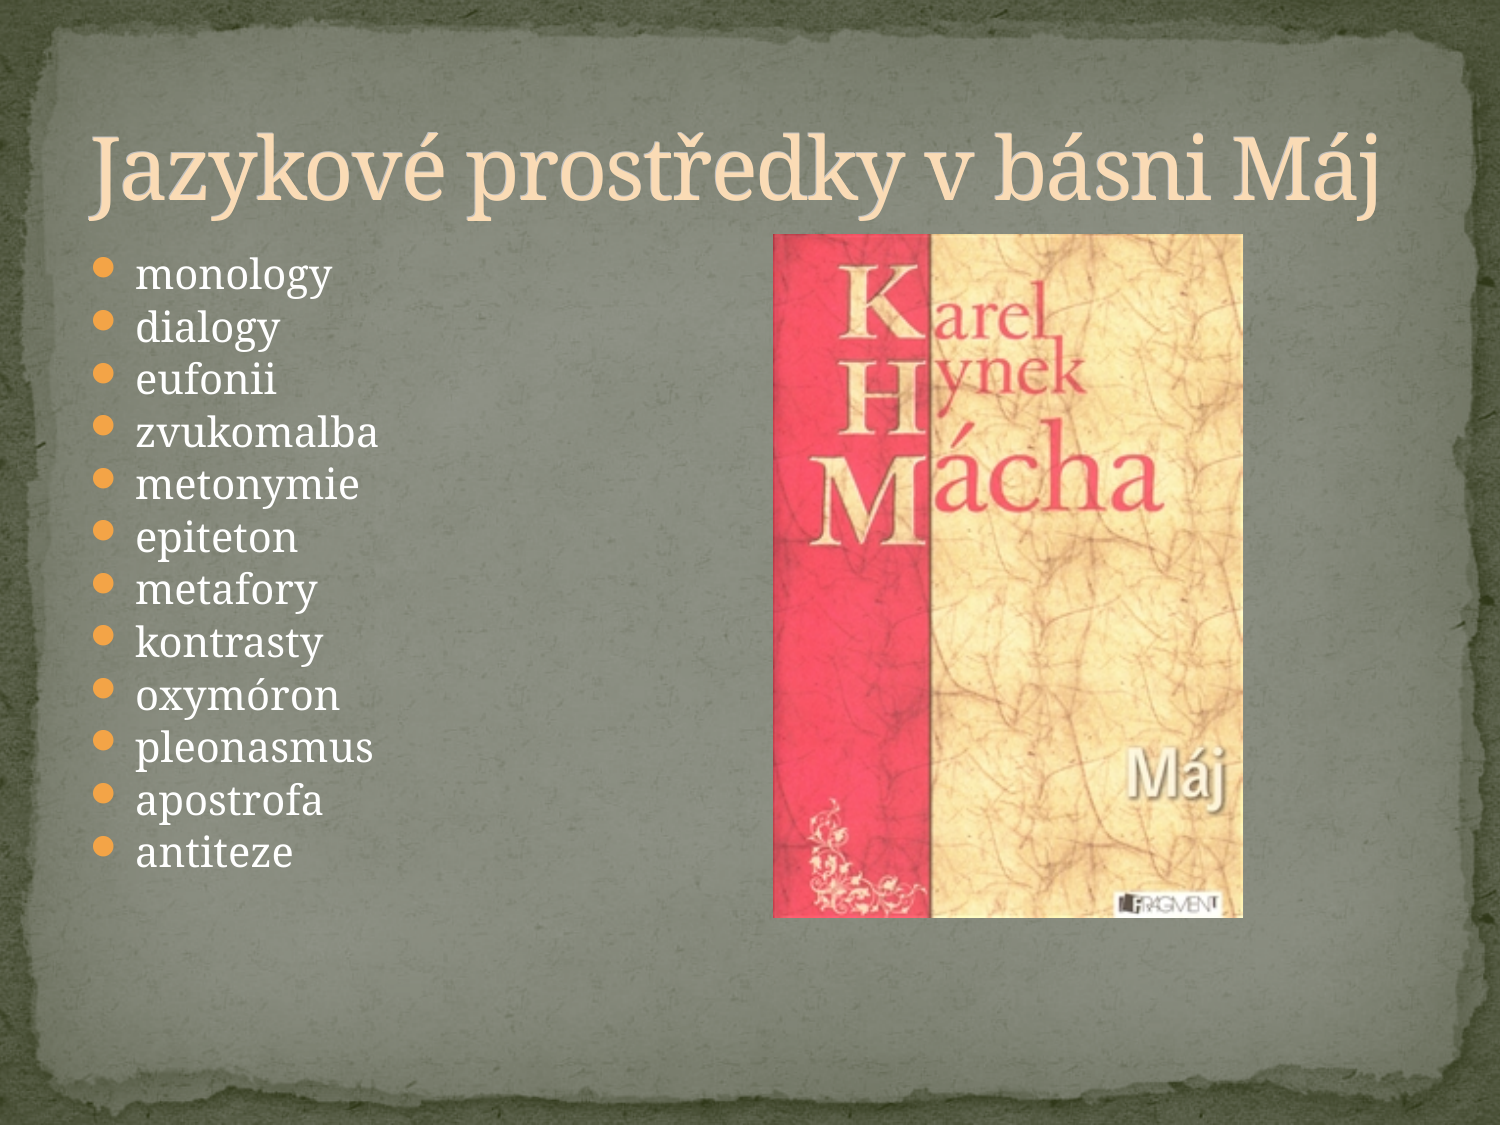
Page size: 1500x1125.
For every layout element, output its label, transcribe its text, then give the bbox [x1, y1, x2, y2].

list monology dialogy eufonii zvukomalba metonymie epiteton metafory kontrasty oxymóron pleonasmus apostrofa antiteze [75, 249, 1426, 1000]
title Jazykové prostředky v básni Máj [75, 24, 1426, 225]
picture [773, 234, 1243, 919]
